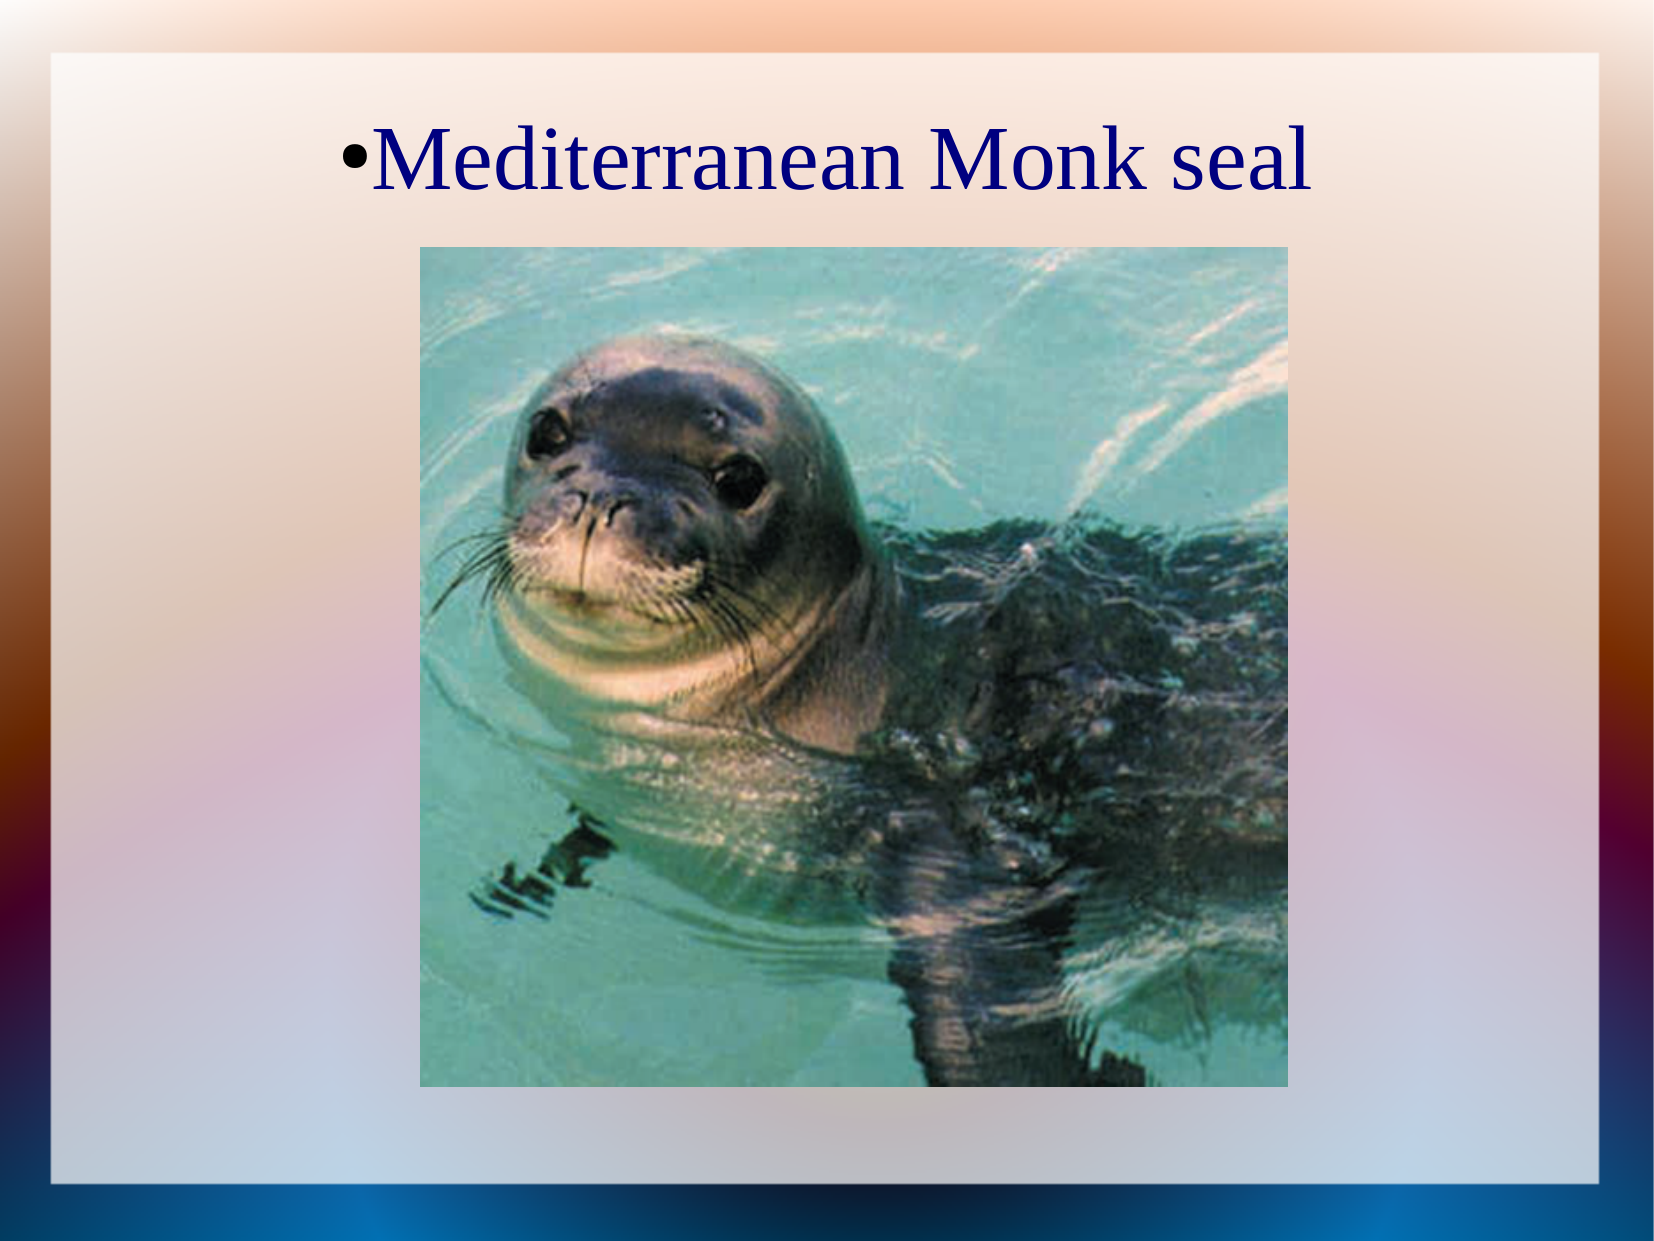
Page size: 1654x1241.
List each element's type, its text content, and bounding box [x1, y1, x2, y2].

picture [0, 0, 1654, 1241]
title Mediterranean Monk seal [82, 55, 1571, 263]
